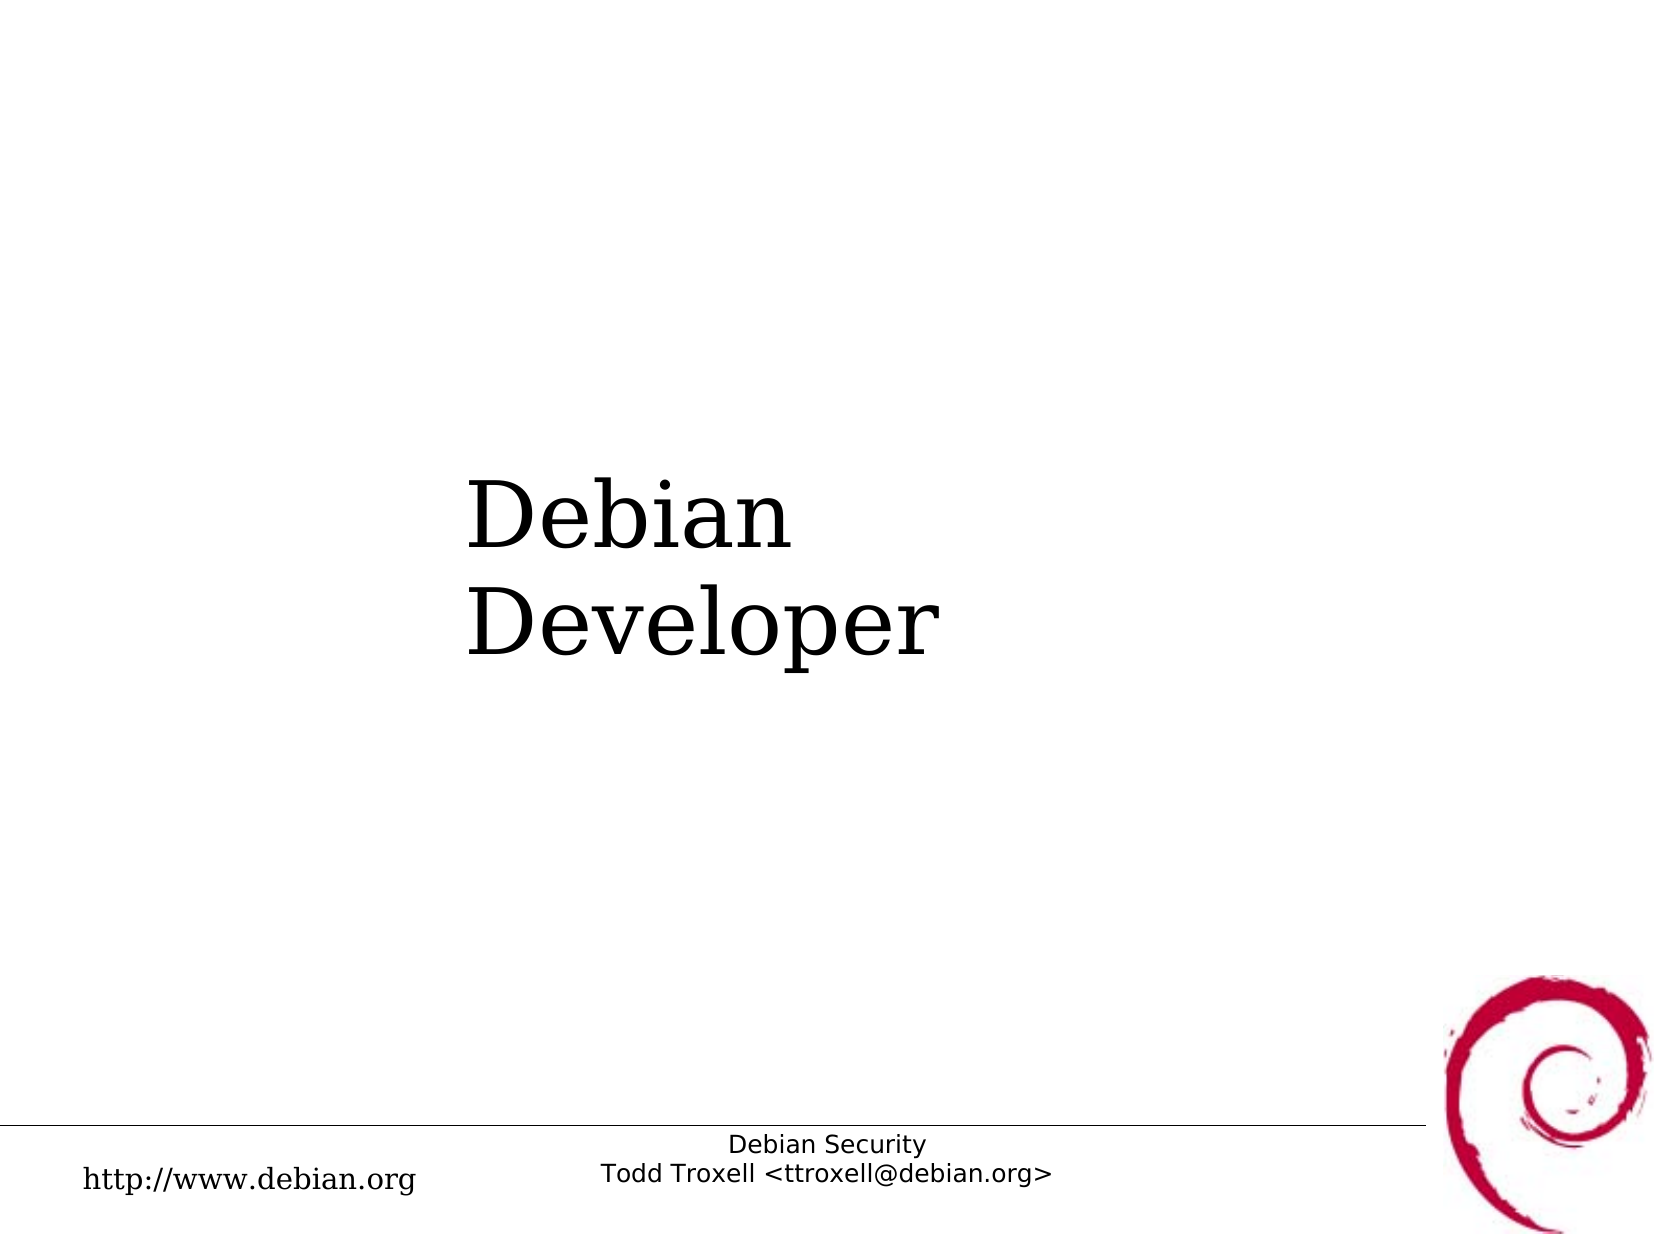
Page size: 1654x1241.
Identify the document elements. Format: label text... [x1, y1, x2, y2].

text_box Debian Developer [450, 454, 1088, 684]
picture [1443, 975, 1654, 1234]
